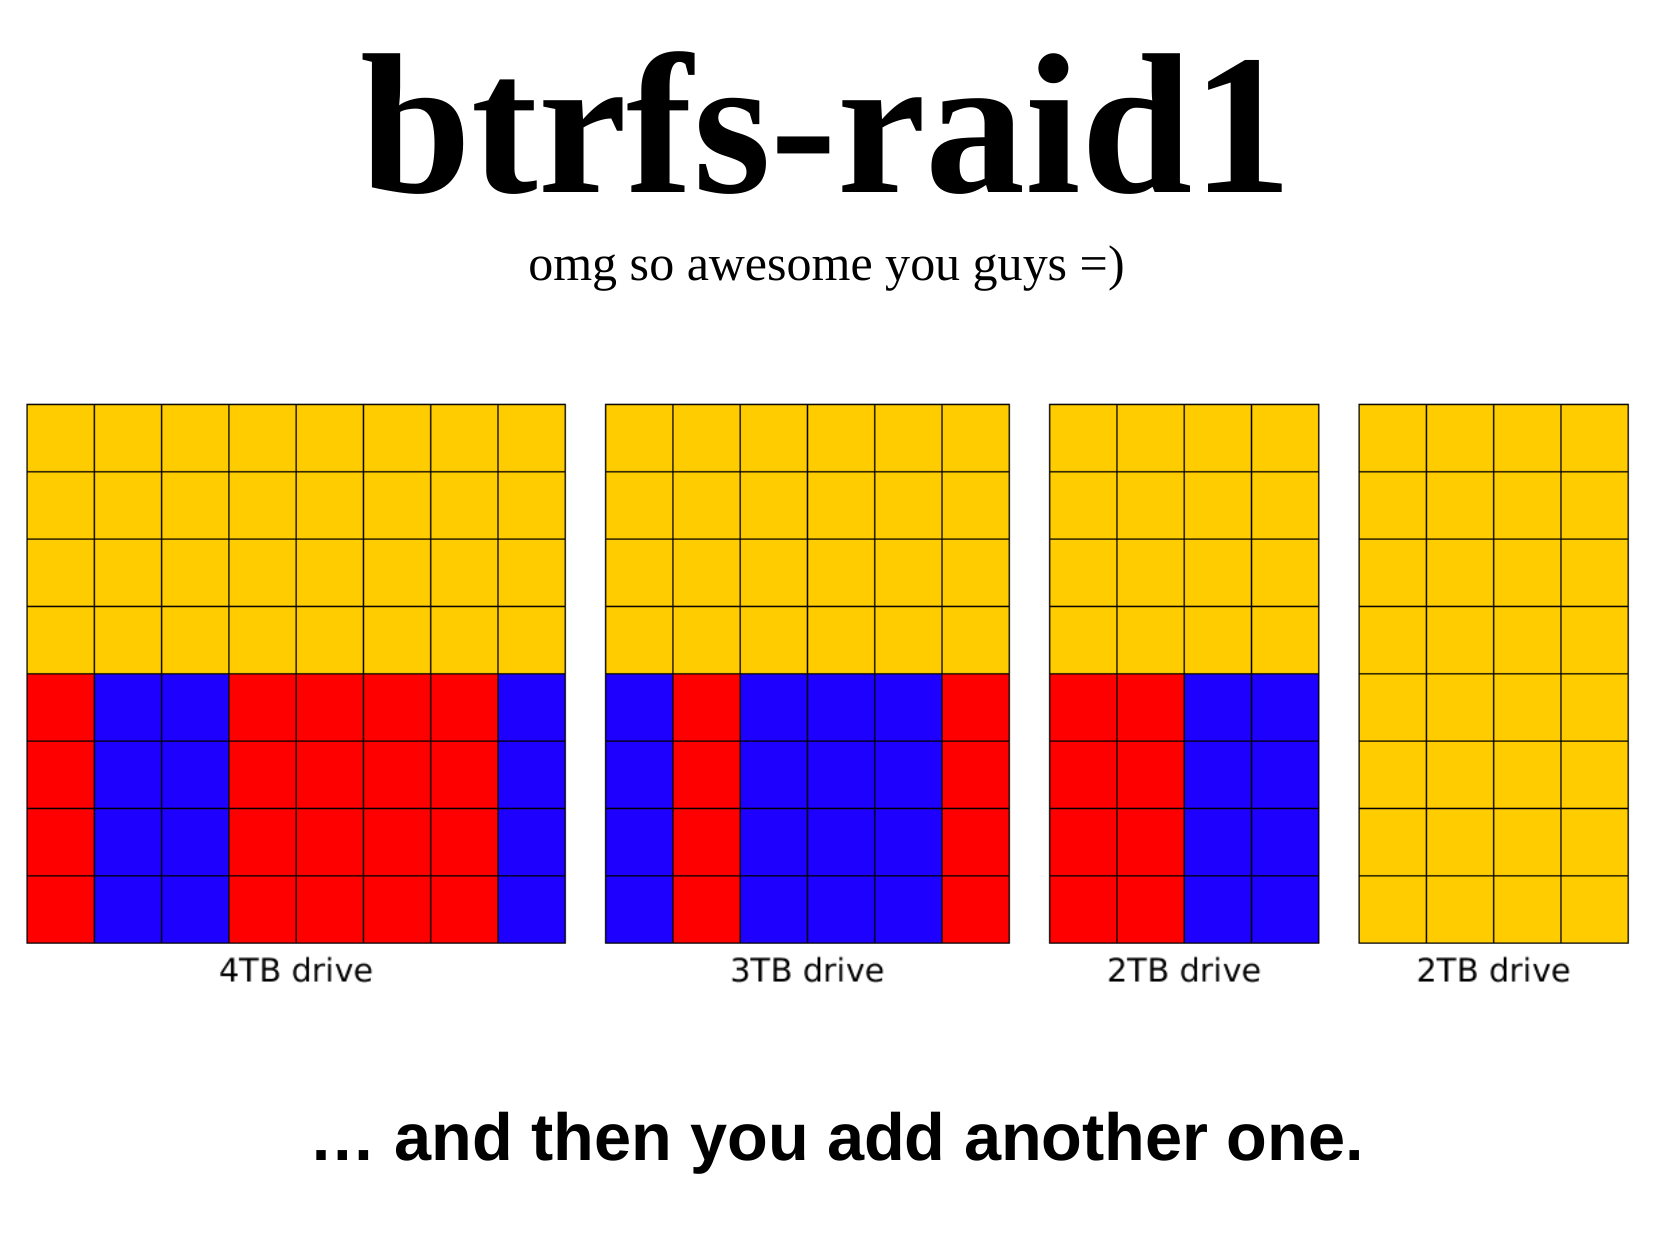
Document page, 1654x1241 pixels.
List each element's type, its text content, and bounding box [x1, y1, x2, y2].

title btrfs-raid1 omg so awesome you guys =) [0, 14, 1654, 292]
table_header … and then you add another one. [15, 1050, 1635, 1230]
picture [1, 377, 1654, 1010]
